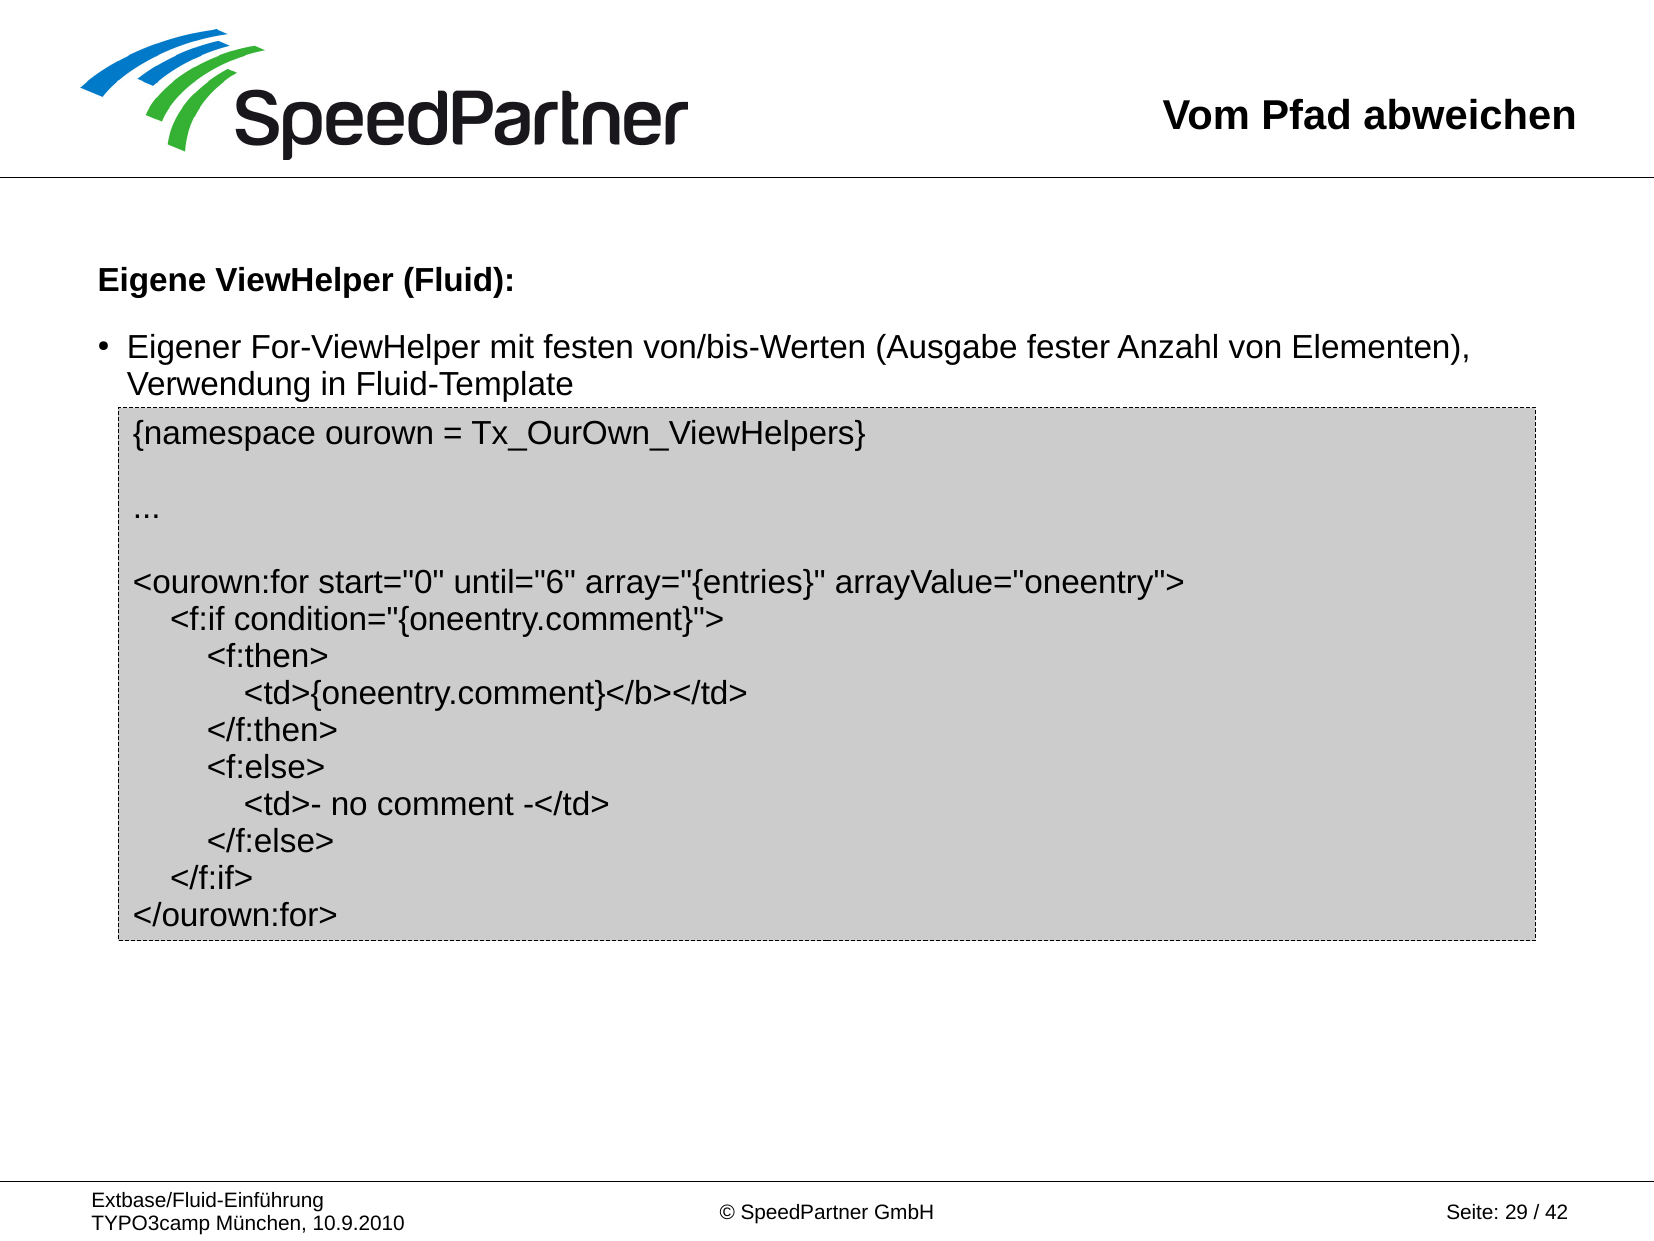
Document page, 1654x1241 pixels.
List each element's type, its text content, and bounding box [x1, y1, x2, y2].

picture [80, 29, 688, 160]
text_box {namespace ourown = Tx_OurOwn_ViewHelpers} ... <ourown:for start="0" until="6" array="{entries}" arrayValue="oneentry"> <f:if condition="{oneentry.comment}"> <f:then> <td>{oneentry.comment}</b></td> </f:then> <f:else> <td>- no comment -</td> </f:else> </f:if> </ourown:for> [118, 407, 1536, 941]
text_box Eigene ViewHelper (Fluid): Eigener For-ViewHelper mit festen von/bis-Werten (Ausgabe fester Anzahl von Elementen), Verwendung in Fluid-Template [82, 253, 1565, 1151]
title Vom Pfad abweichen [590, 70, 1577, 160]
